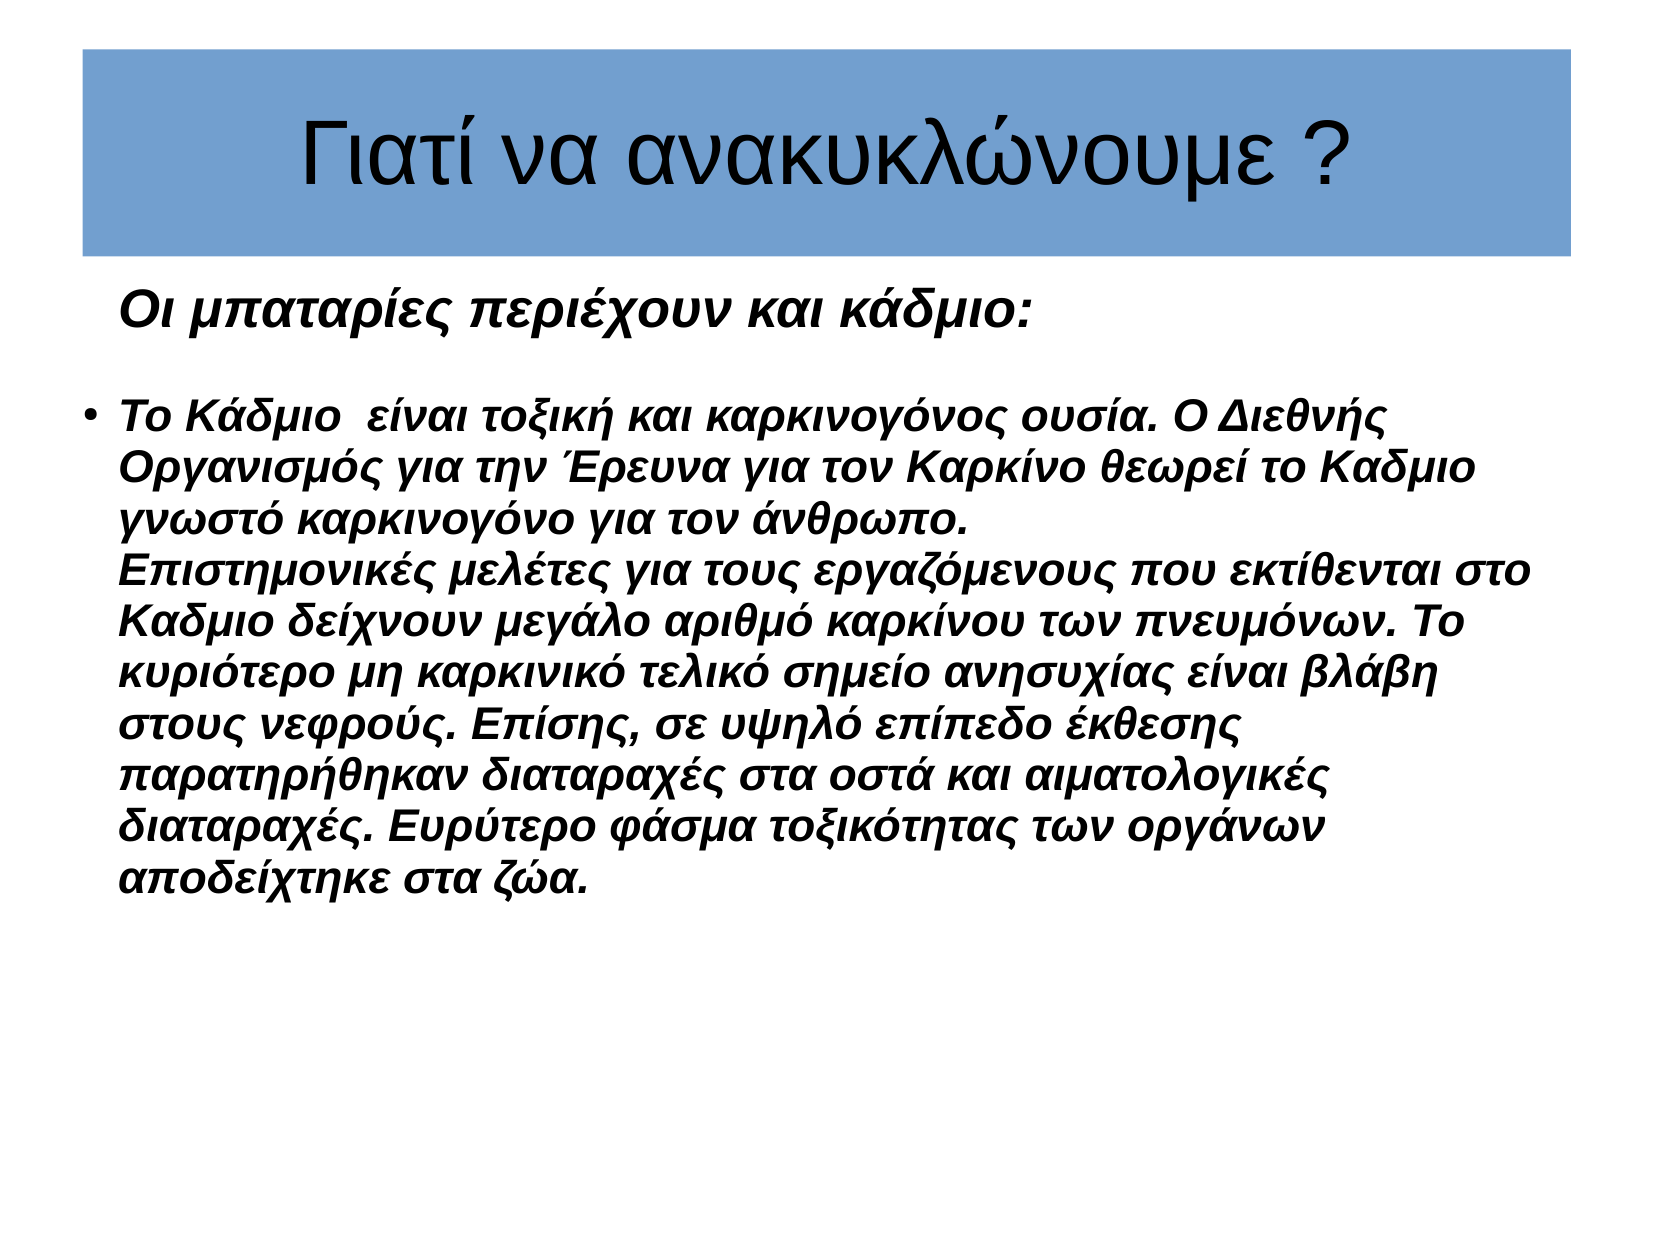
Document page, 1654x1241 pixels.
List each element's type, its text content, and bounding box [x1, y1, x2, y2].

subtitle Οι μπαταρίες περιέχουν και κάδμιο: Το Κάδμιο είναι τοξική και καρκινογόνος ουσία. Ο Διεθνής Οργανισμός για την Έρευνα για τον Καρκίνο θεωρεί το Καδμιο γνωστό καρκινογόνο για τον άνθρωπο. Επιστημονικές μελέτες για τους εργαζόμενους που εκτίθενται στο Καδμιο δείχνουν μεγάλο αριθμό καρκίνου των πνευμόνων. Το κυριότερο μη καρκινικό τελικό σημείο ανησυχίας είναι βλάβη στους νεφρούς. Επίσης, σε υψηλό επίπεδο έκθεσης παρατηρήθηκαν διαταραχές στα οστά και αιματολογικές διαταραχές. Ευρύτερο φάσμα τοξικότητας των οργάνων αποδείχτηκε στα ζώα. [82, 278, 1571, 1146]
title Γιατί να ανακυκλώνουμε ? [82, 49, 1571, 257]
